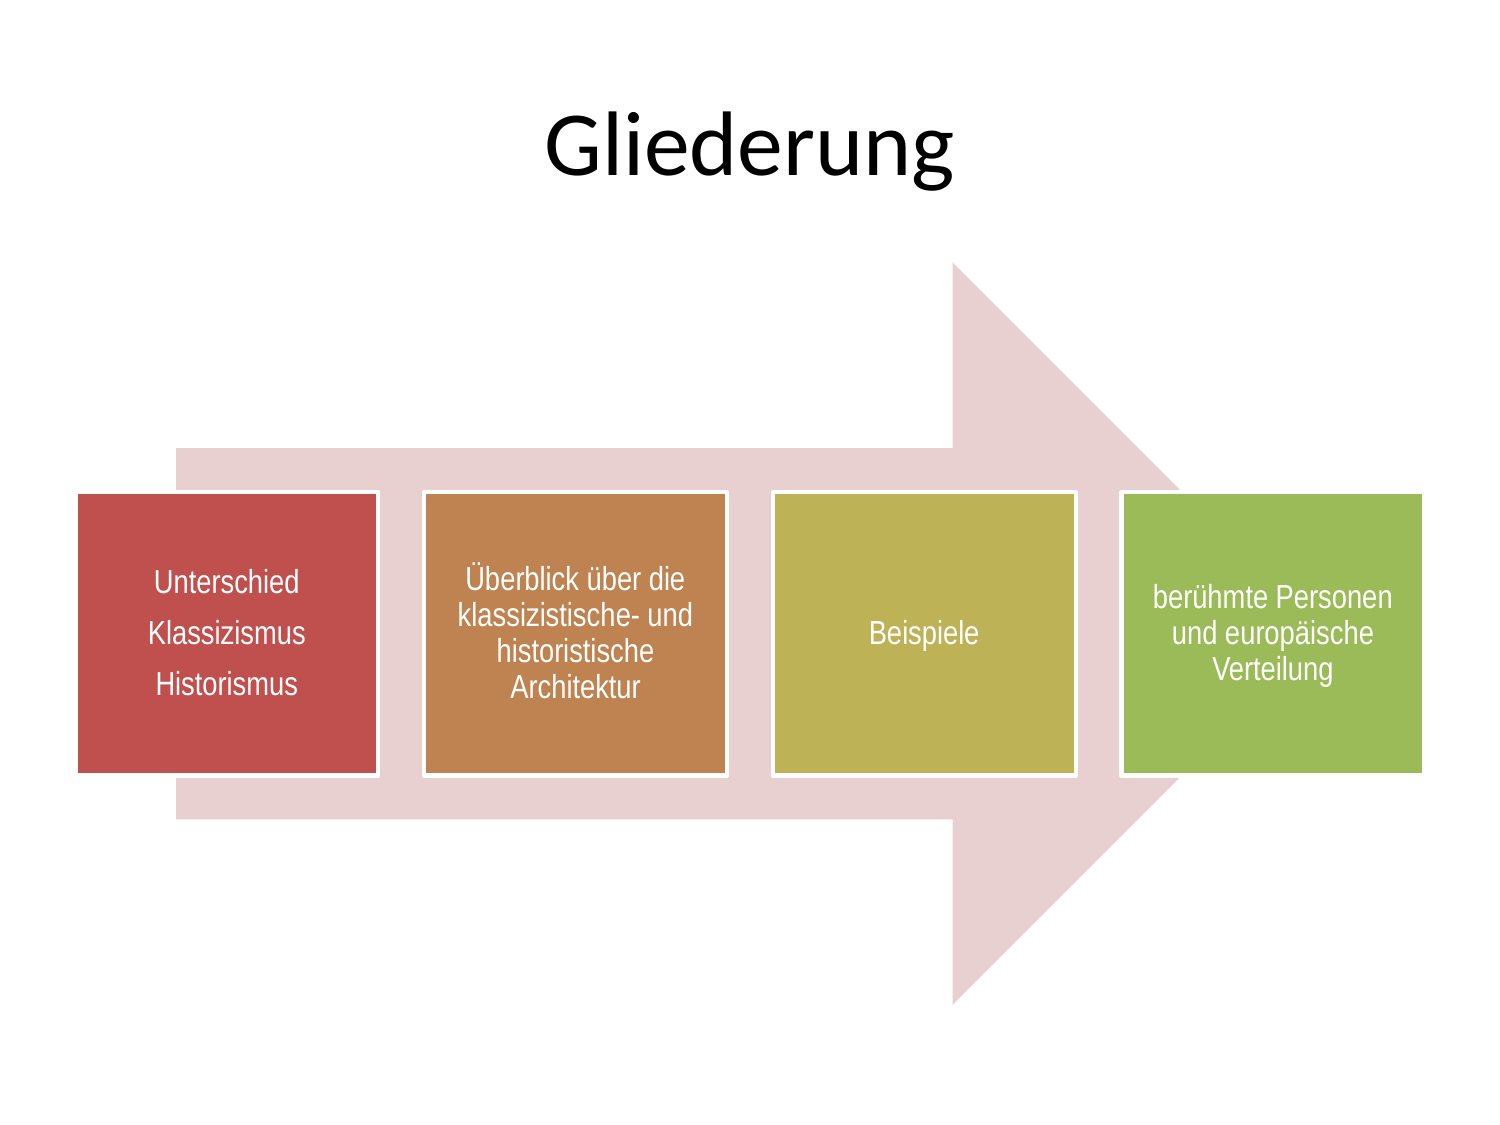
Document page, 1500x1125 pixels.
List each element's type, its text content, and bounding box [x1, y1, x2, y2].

text_box berühmte Personen und europäische Verteilung [1121, 491, 1425, 776]
text_box Überblick über die klassizistische- und historistische Architektur [424, 491, 728, 776]
text_box [176, 262, 1182, 1005]
title Gliederung [75, 45, 1426, 233]
text_box Beispiele [772, 491, 1076, 776]
text_box Unterschied Klassizismus Historismus [75, 491, 379, 776]
